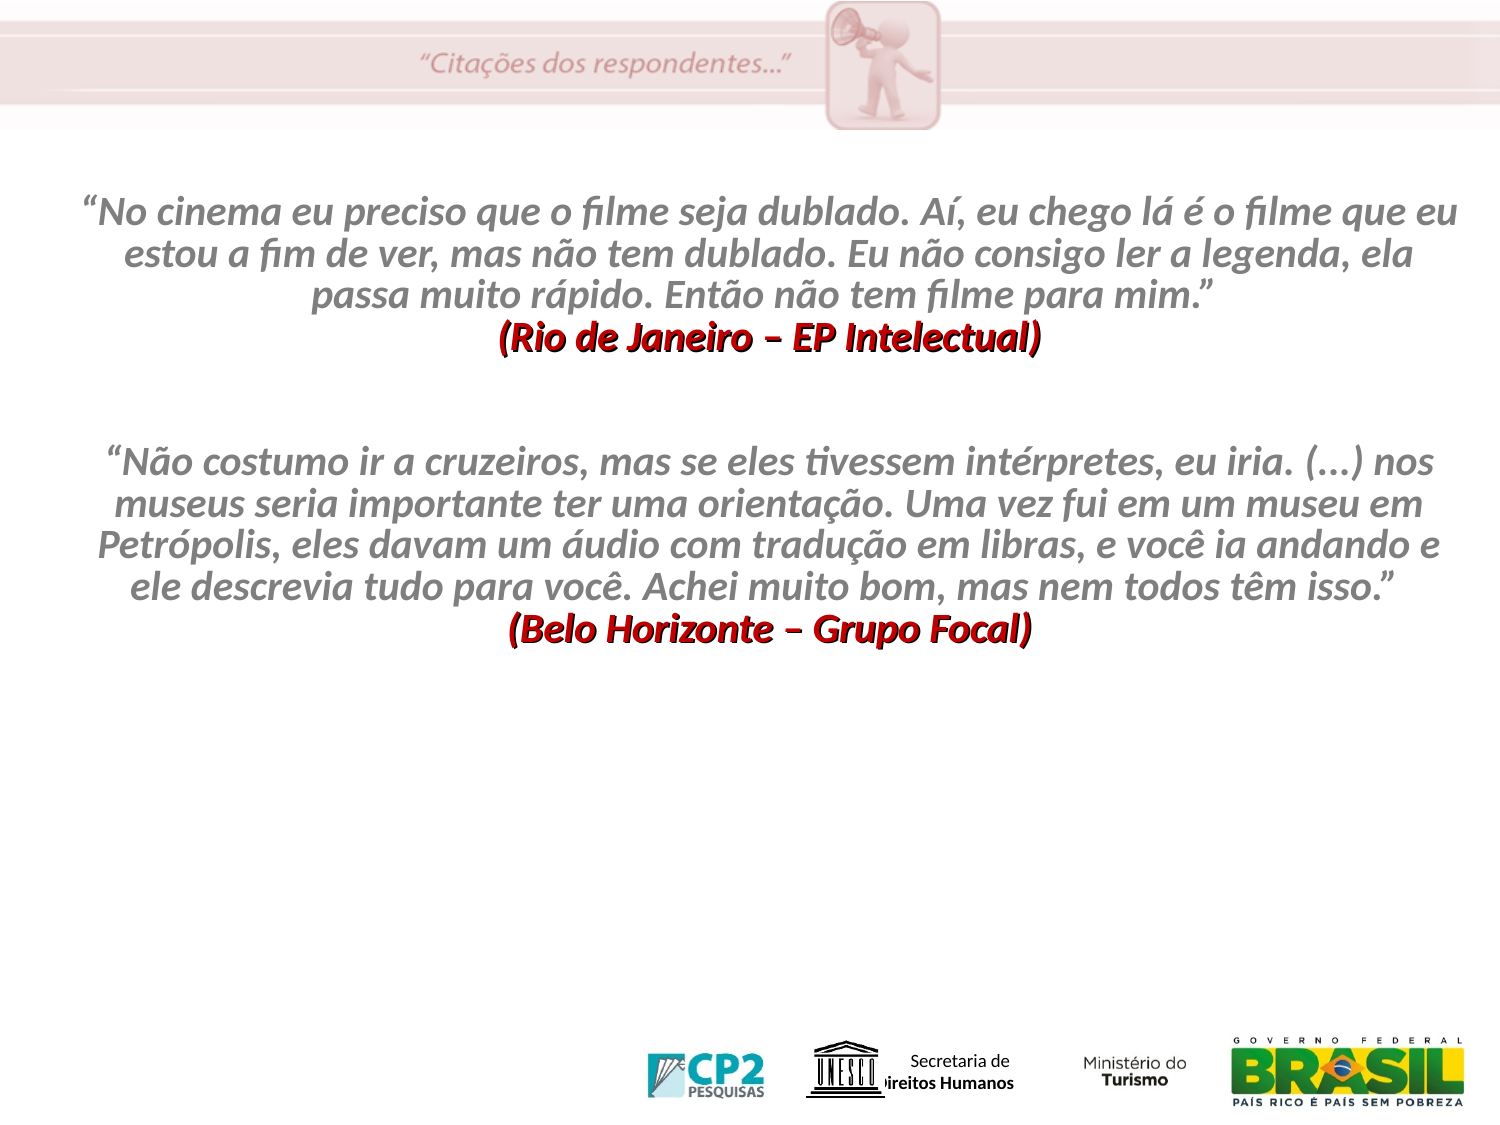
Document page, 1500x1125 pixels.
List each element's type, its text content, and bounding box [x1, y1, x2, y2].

text_box “No cinema eu preciso que o filme seja dublado. Aí, eu chego lá é o filme que eu estou a fim de ver, mas não tem dublado. Eu não consigo ler a legenda, ela passa muito rápido. Então não tem filme para mim.” (Rio de Janeiro – EP Intelectual) “Não costumo ir a cruzeiros, mas se eles tivessem intérpretes, eu iria. (...) nos museus seria importante ter uma orientação. Uma vez fui em um museu em Petrópolis, eles davam um áudio com tradução em libras, e você ia andando e ele descrevia tudo para você. Achei muito bom, mas nem todos têm isso.” (Belo Horizonte – Grupo Focal) [56, 184, 1482, 700]
picture [0, 1, 1500, 131]
